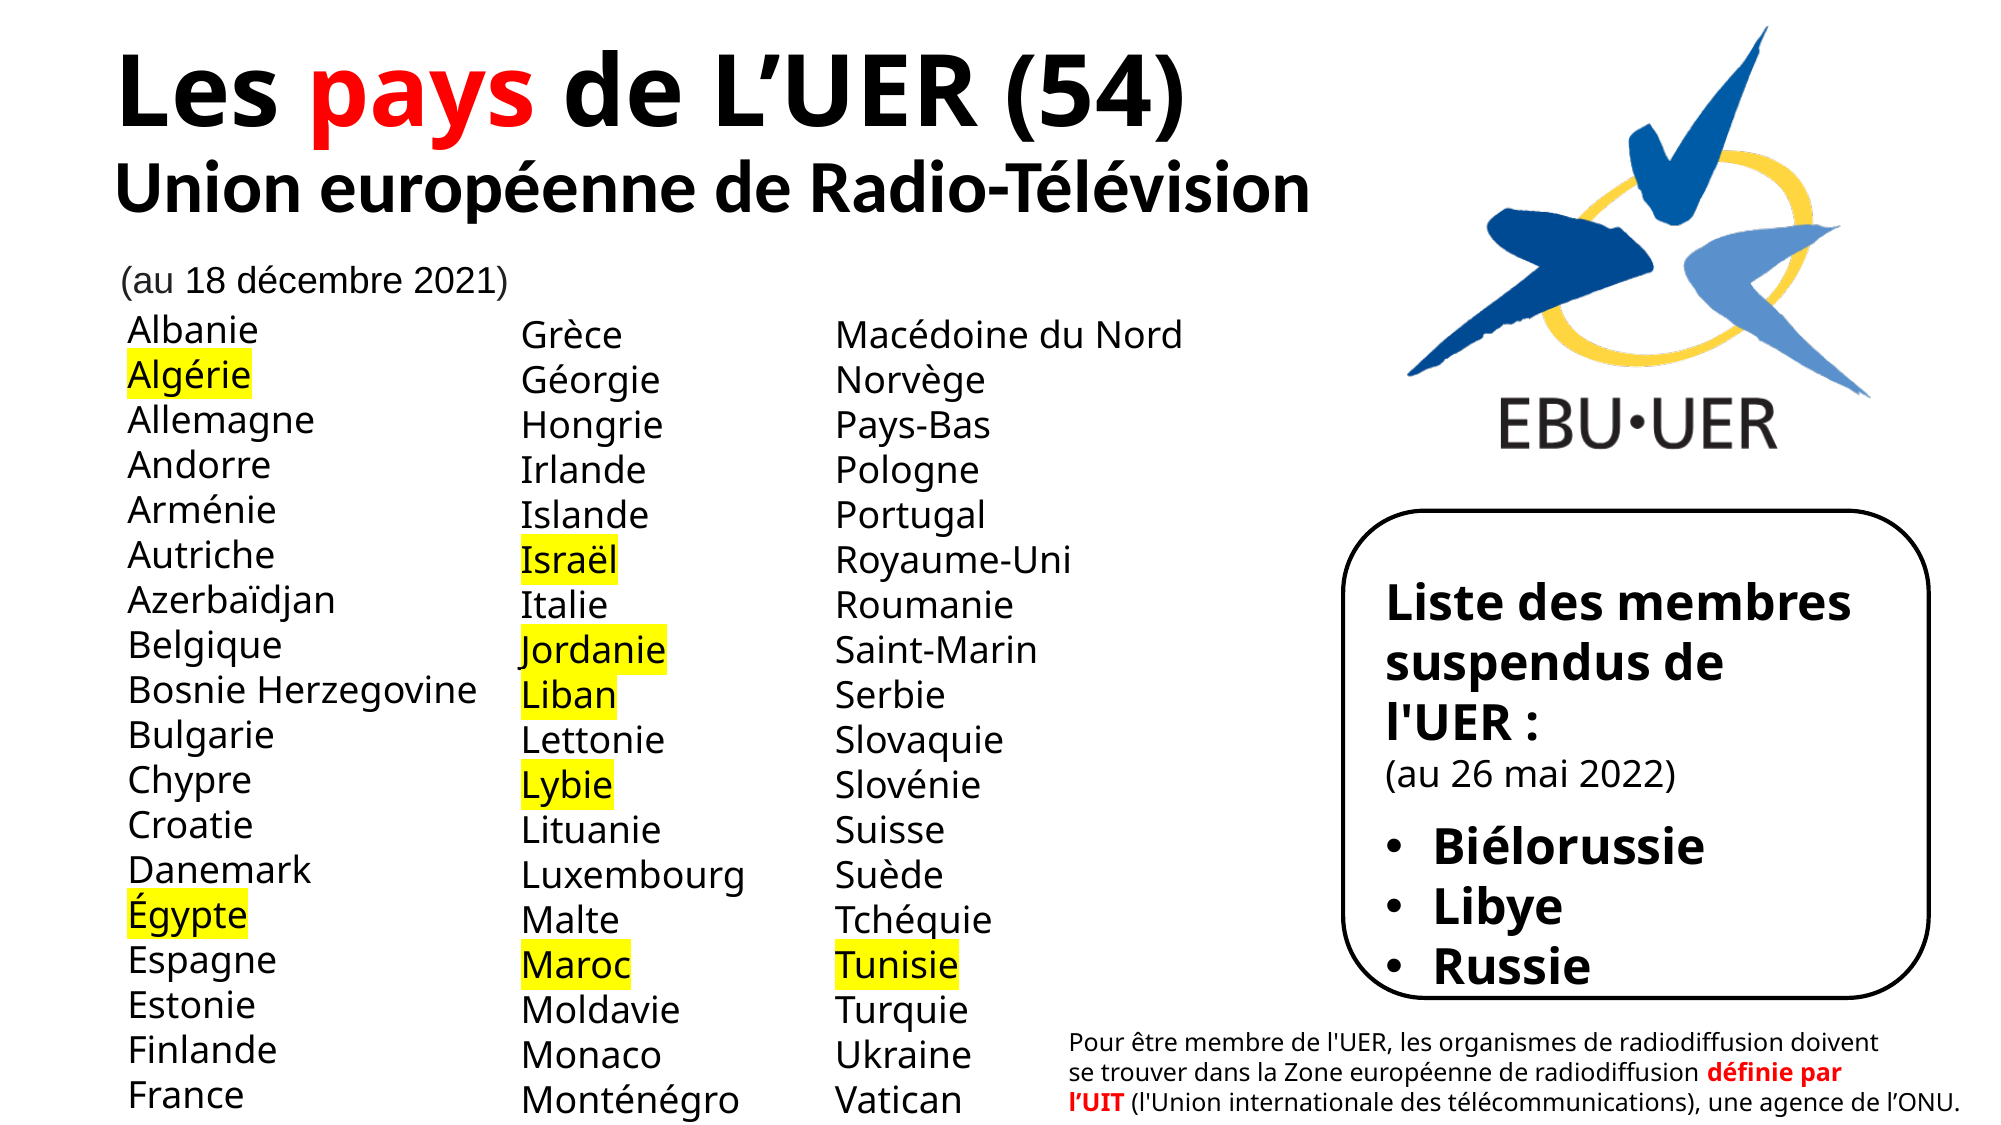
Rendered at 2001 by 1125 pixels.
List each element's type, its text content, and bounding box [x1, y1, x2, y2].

picture [1402, 21, 1876, 454]
text_box Albanie Algérie Allemagne Andorre Arménie Autriche Azerbaïdjan Belgique Bosnie Herzegovine Bulgarie Chypre Croatie Danemark Égypte Espagne Estonie Finlande France [112, 310, 499, 1125]
text_box Liste des membres suspendus de l'UER : (au 26 mai 2022) Biélorussie Libye Russie [1370, 562, 1908, 947]
text_box Pour être membre de l'UER, les organismes de radiodiffusion doivent se trouver dans la Zone européenne de radiodiffusion définie par l’UIT (l'Union internationale des télécommunications), une agence de l’ONU. [1053, 1018, 2000, 1125]
text_box Grèce Géorgie Hongrie Irlande Islande Israël Italie Jordanie Liban Lettonie Lybie Lituanie Luxembourg Malte Maroc Moldavie Monaco Monténégro [505, 303, 859, 1125]
text_box (au 18 décembre 2021) [105, 248, 579, 310]
text_box Macédoine du Nord Norvège Pays-Bas Pologne Portugal Royaume-Uni Roumanie Saint-Marin Serbie Slovaquie Slovénie Suisse Suède Tchéquie Tunisie Turquie Ukraine Vatican [859, 303, 1207, 1125]
title Les pays de L’UER (54) Union européenne de Radio-Télévision [99, 25, 1402, 244]
